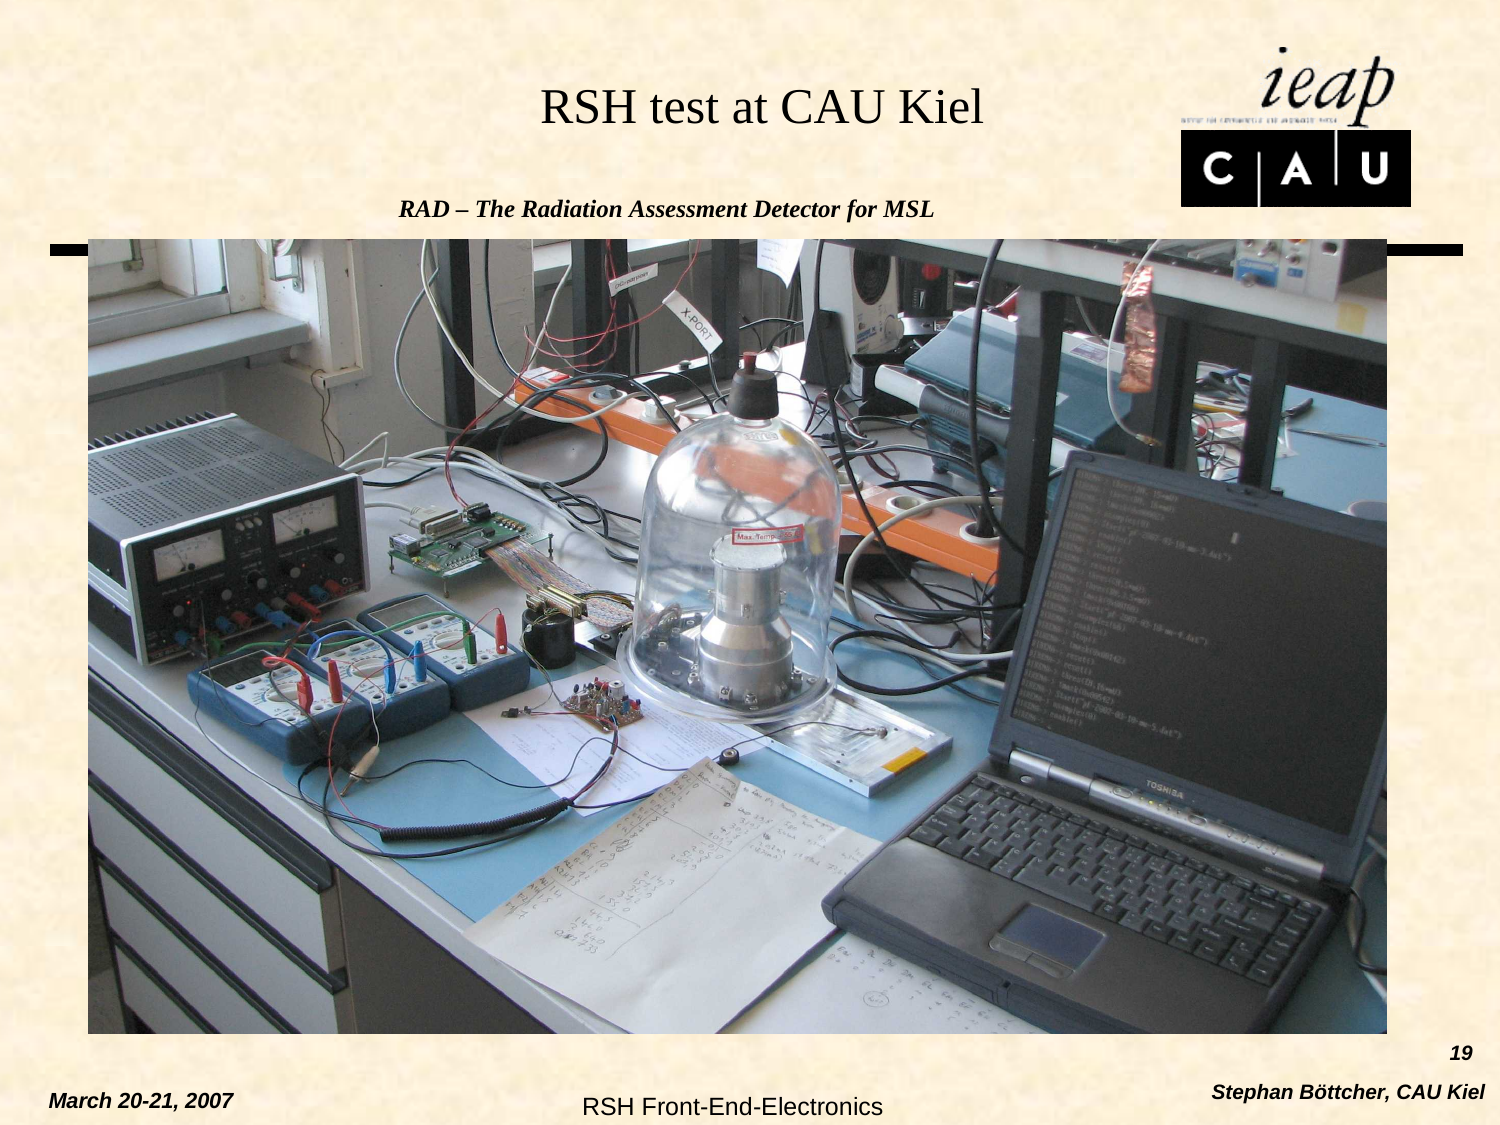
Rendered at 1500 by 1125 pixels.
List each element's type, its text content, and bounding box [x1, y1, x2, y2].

picture [0, 0, 1500, 1125]
title RSH test at CAU Kiel [299, 8, 1225, 205]
